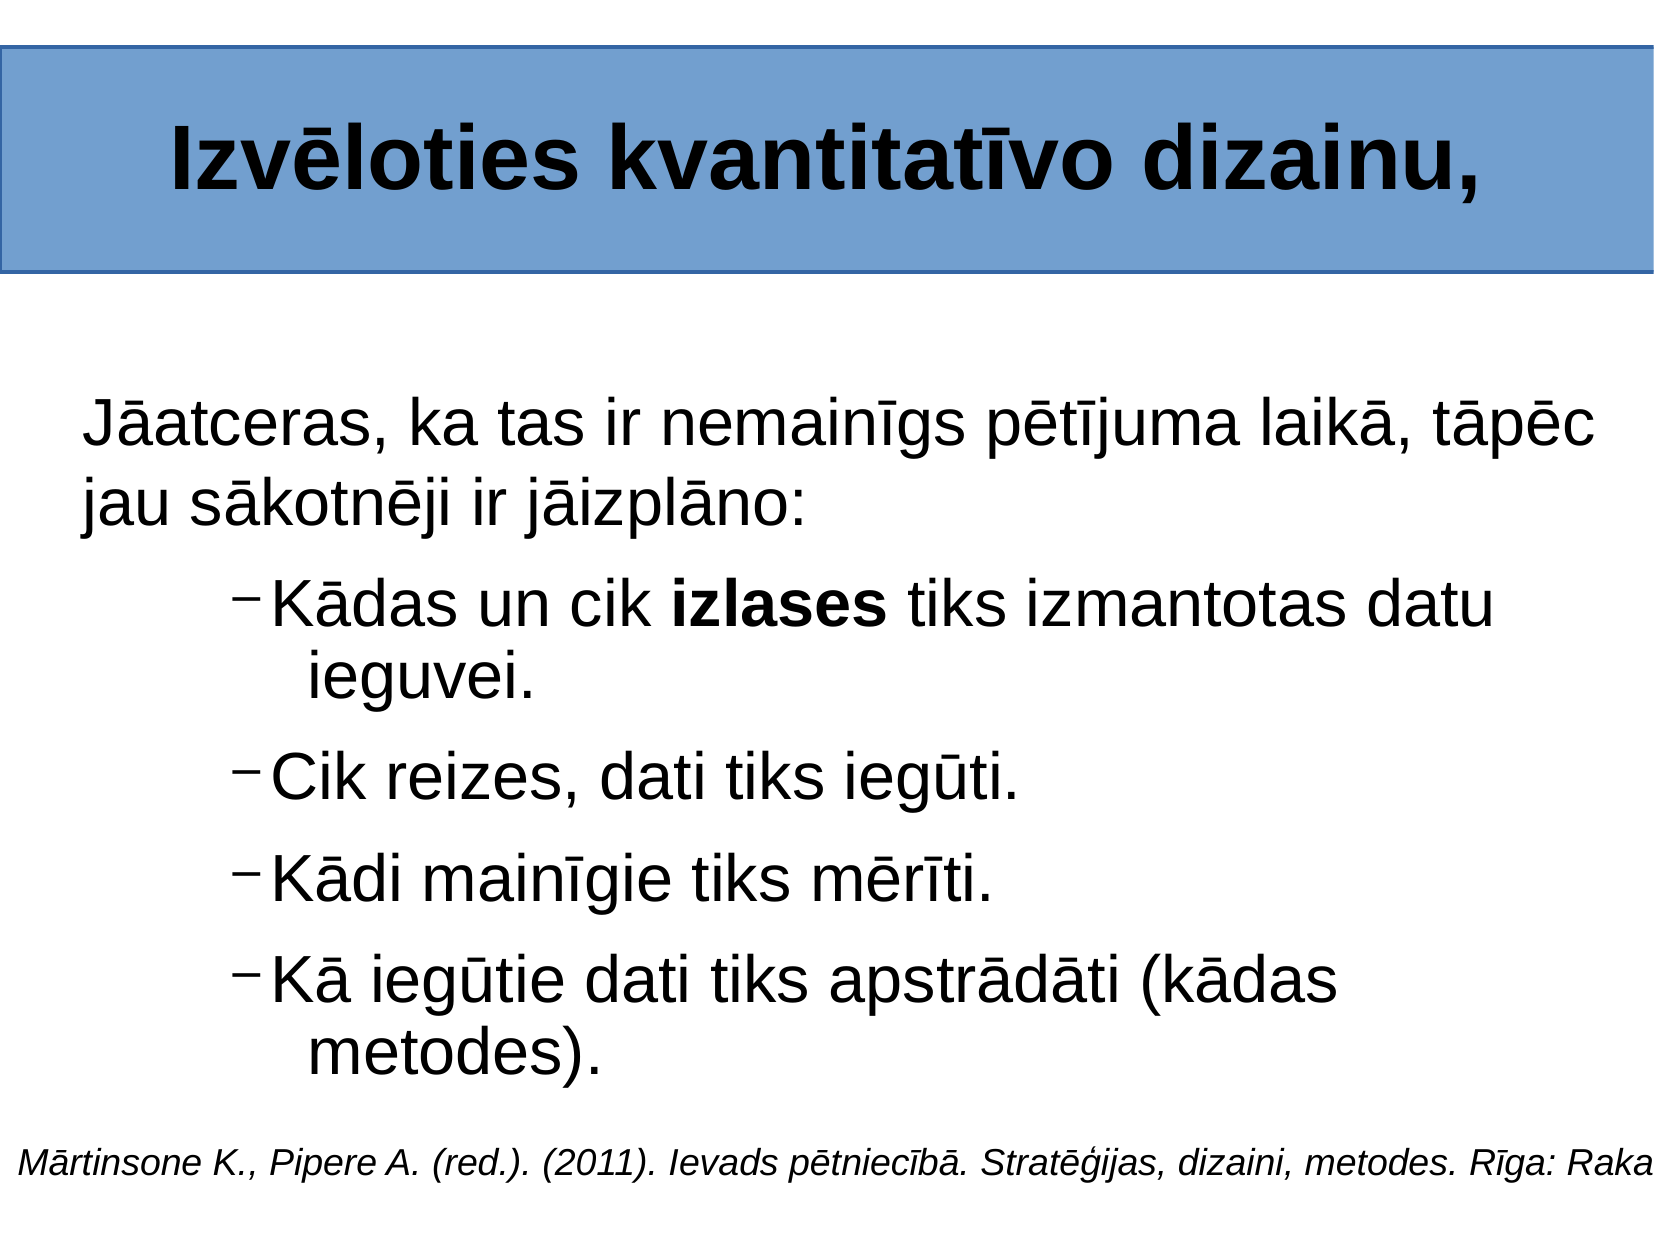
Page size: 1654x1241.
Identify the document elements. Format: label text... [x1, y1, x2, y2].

title Izvēloties kvantitatīvo dizainu, [82, 49, 1571, 257]
list Jāatceras, ka tas ir nemainīgs pētījuma laikā, tāpēc jau sākotnēji ir jāizplāno: Kādas un cik izlases tiks izmantotas datu ieguvei. Cik reizes, dati tiks iegūti. Kādi mainīgie tiks mērīti. Kā iegūtie dati tiks apstrādāti (kādas metodes). [82, 378, 1619, 1099]
text_box [0, 47, 1654, 272]
text_box Mārtinsone K., Pipere A. (red.). (2011). Ievads pētniecībā. Stratēģijas, dizaini, metodes. Rīga: Raka [2, 1133, 1654, 1191]
